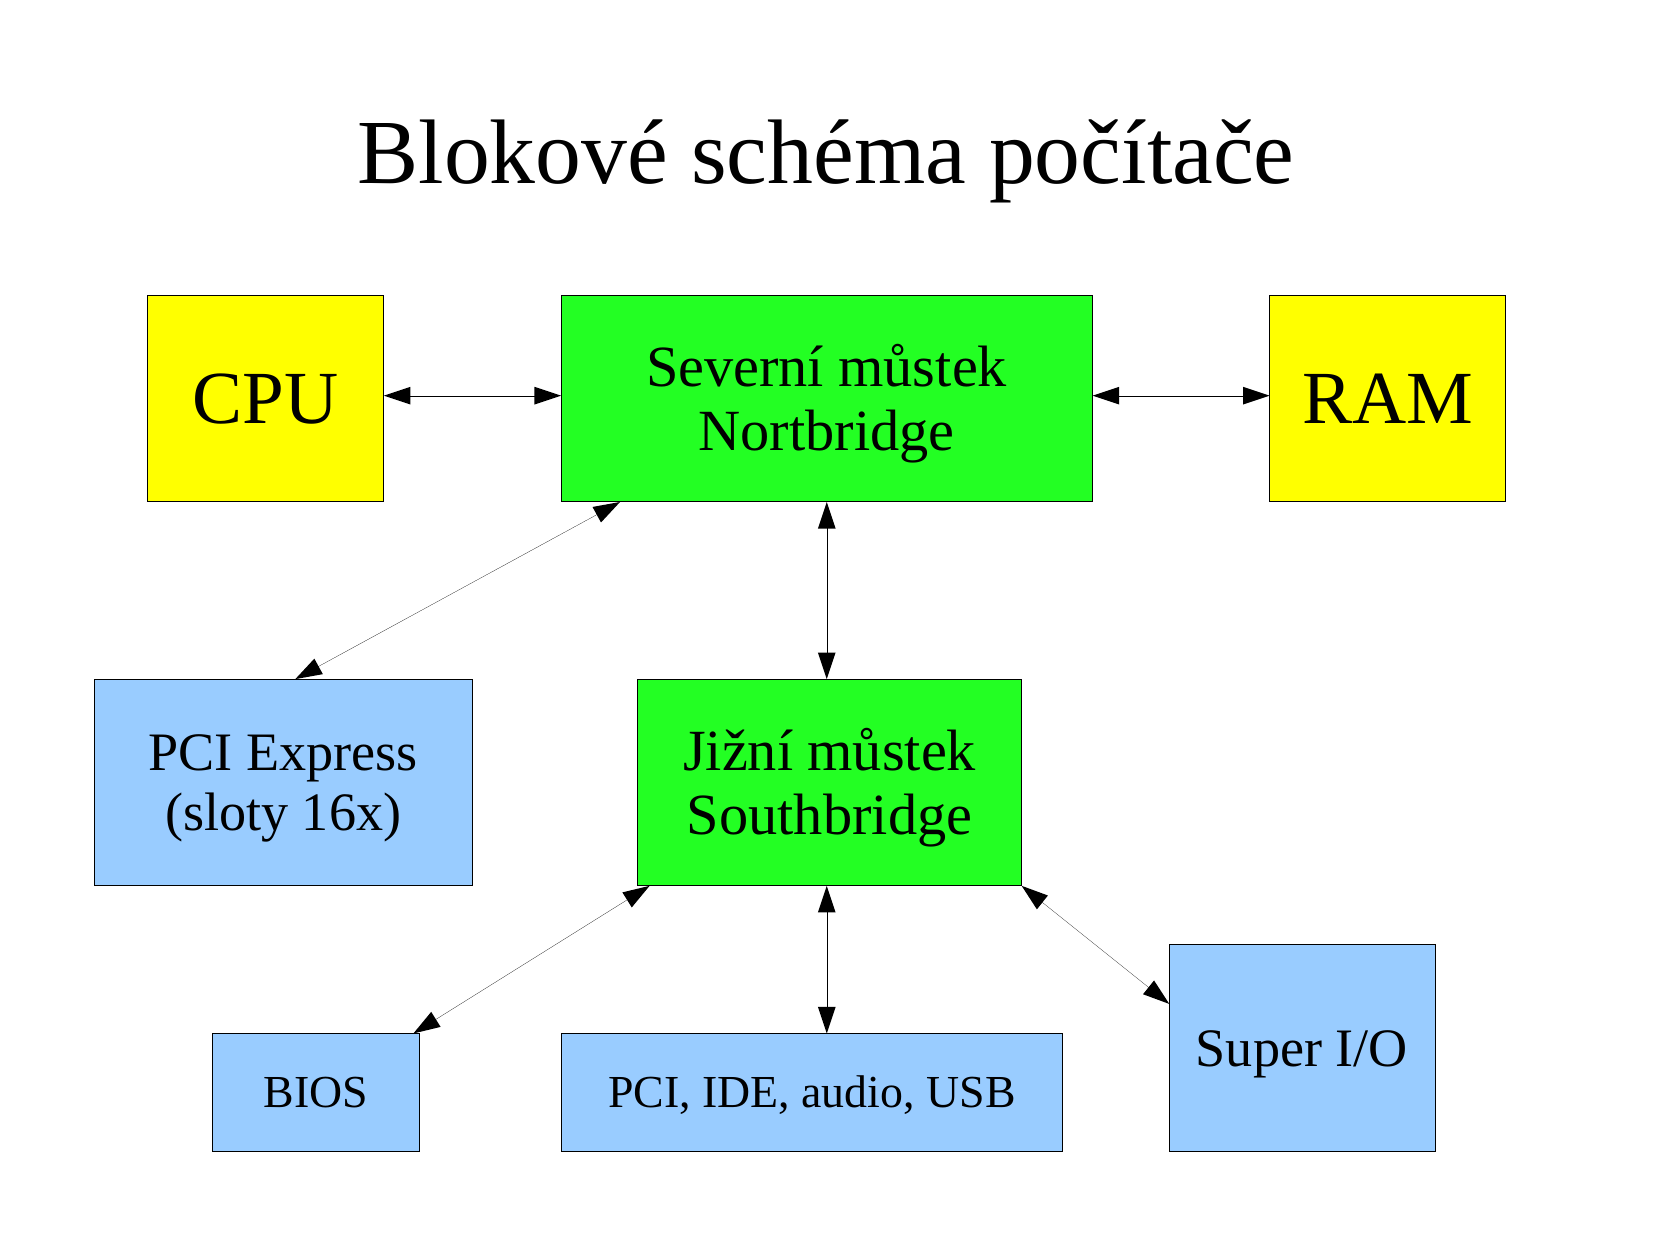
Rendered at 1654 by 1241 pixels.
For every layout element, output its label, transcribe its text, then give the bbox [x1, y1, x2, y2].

text_box BIOS [212, 1033, 420, 1152]
text_box CPU [147, 295, 384, 502]
text_box PCI Express (sloty 16x) [94, 679, 473, 886]
text_box Super I/O [1169, 944, 1436, 1152]
title Blokové schéma počítače [82, 56, 1571, 250]
text_box PCI, IDE, audio, USB [561, 1033, 1063, 1152]
text_box Jižní můstek Southbridge [637, 679, 1022, 886]
text_box Severní můstek Nortbridge [561, 295, 1093, 502]
text_box RAM [1269, 295, 1506, 502]
